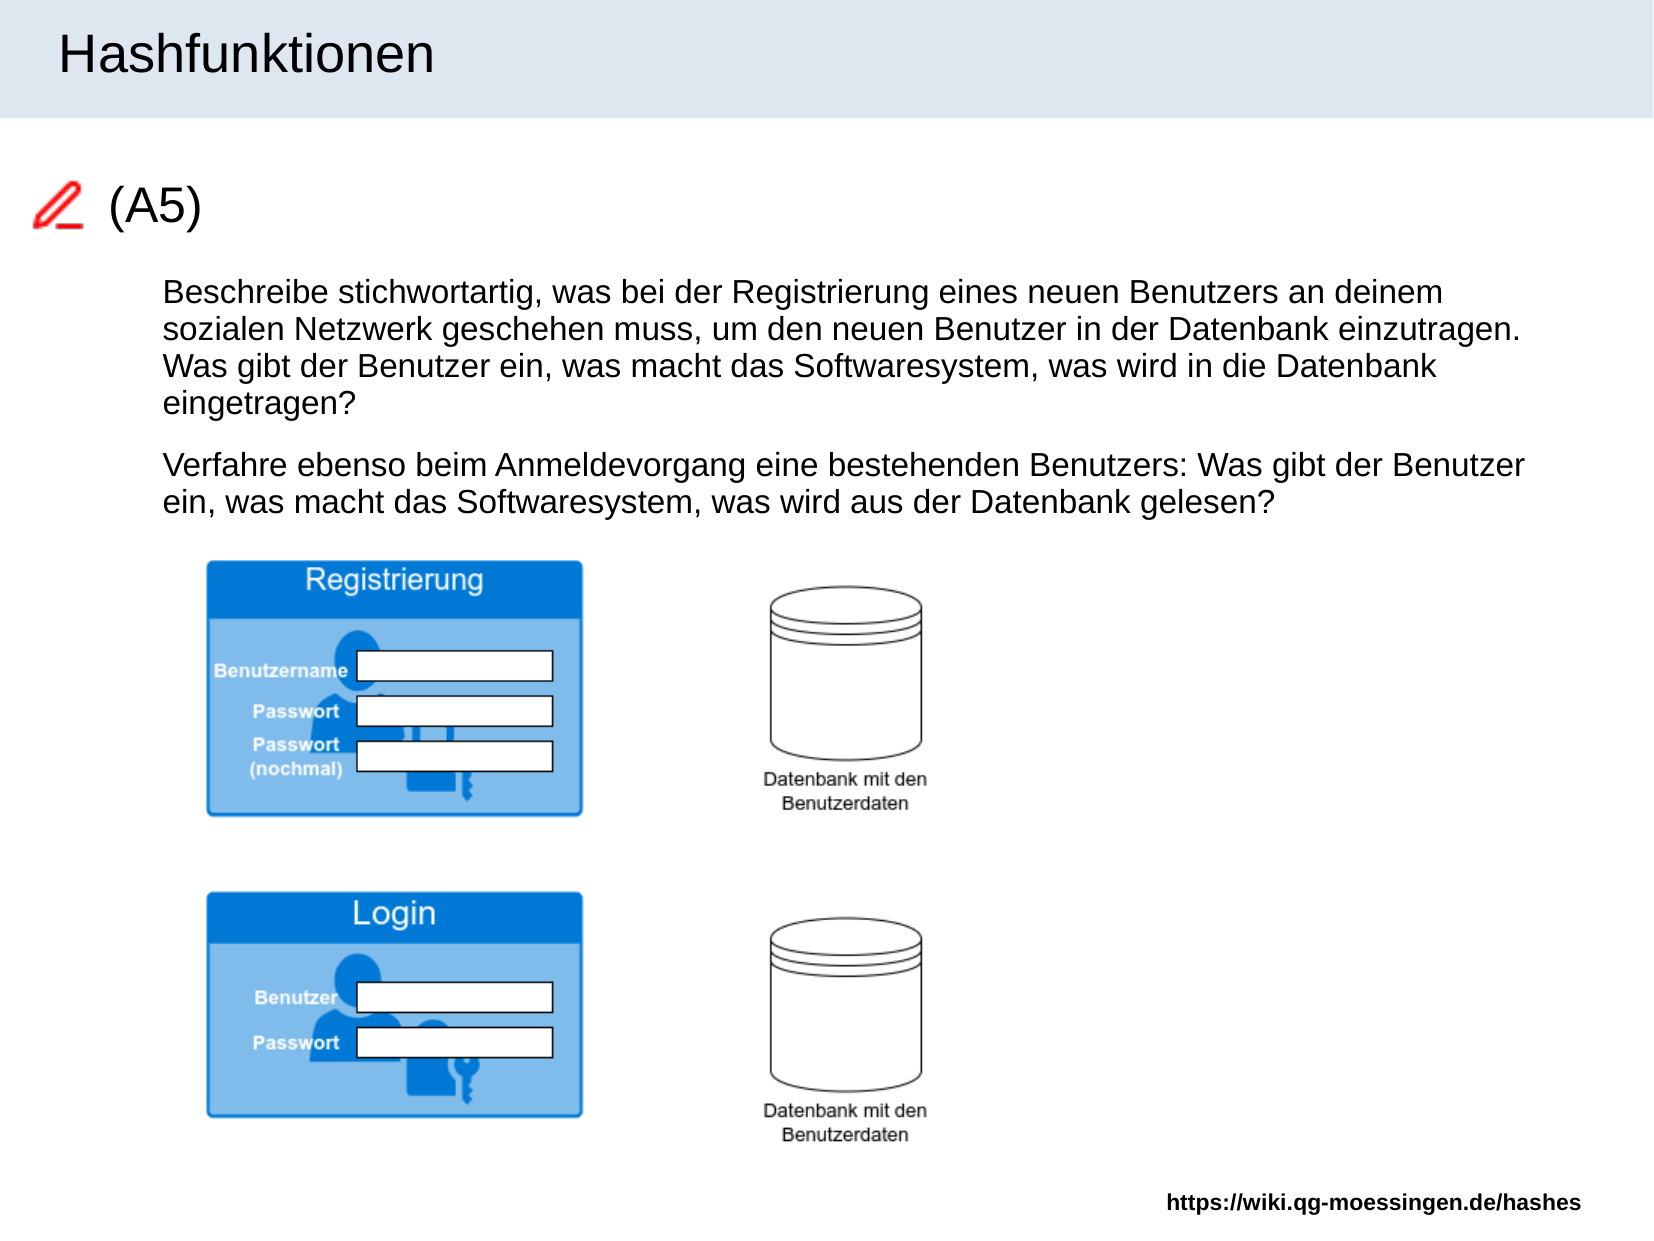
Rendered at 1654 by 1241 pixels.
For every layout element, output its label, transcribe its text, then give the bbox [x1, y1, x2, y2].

text_box Beschreibe stichwortartig, was bei der Registrierung eines neuen Benutzers an deinem sozialen Netzwerk geschehen muss, um den neuen Benutzer in der Datenbank einzutragen. Was gibt der Benutzer ein, was macht das Softwaresystem, was wird in die Datenbank eingetragen? Verfahre ebenso beim Anmeldevorgang eine bestehenden Benutzers: Was gibt der Benutzer ein, was macht das Softwaresystem, was wird aus der Datenbank gelesen? [147, 265, 1547, 576]
list (A5) [89, 177, 1569, 237]
picture [29, 177, 89, 237]
title Hashfunktionen [59, 19, 1548, 89]
picture [206, 560, 975, 1146]
text_box https://wiki.qg-moessingen.de/hashes [1151, 1182, 1625, 1223]
